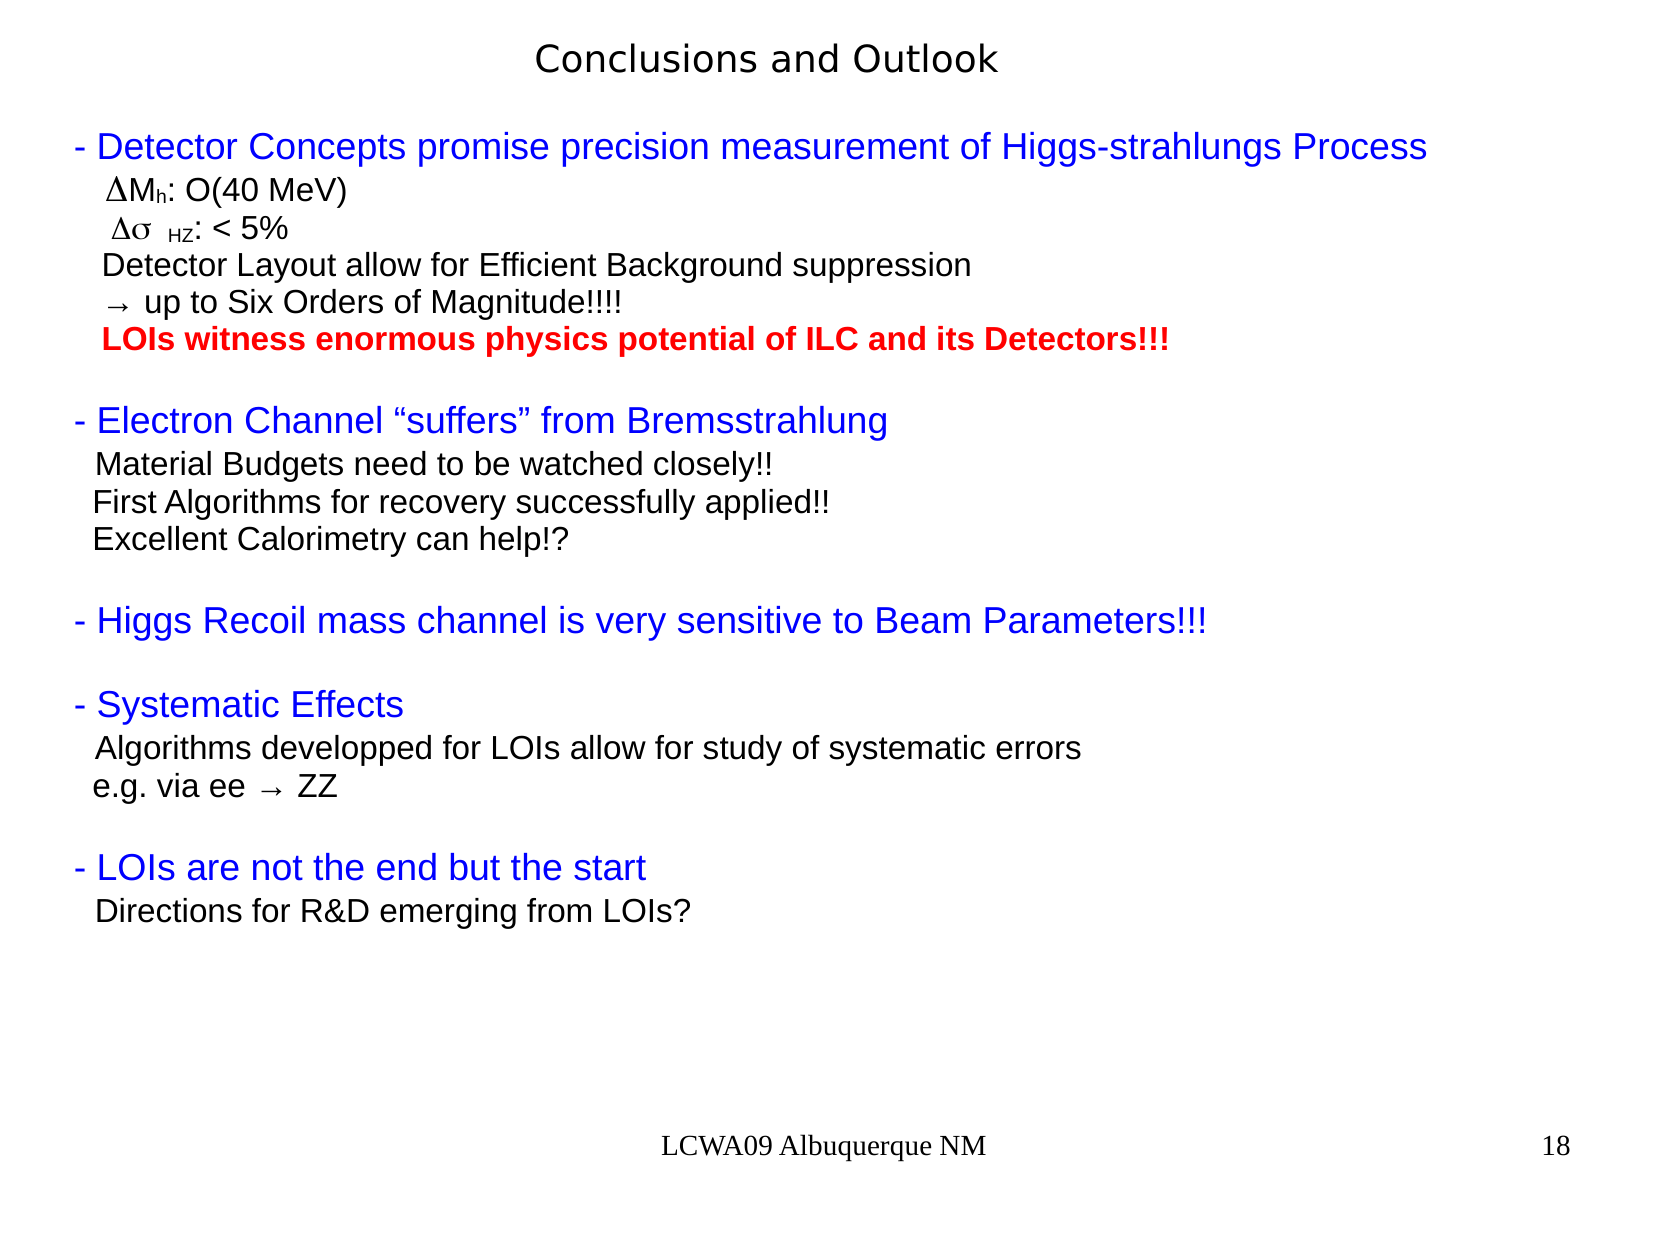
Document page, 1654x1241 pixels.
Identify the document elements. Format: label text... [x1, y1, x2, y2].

text_box - Detector Concepts promise precision measurement of Higgs-strahlungs Process ΔMh: O(40 MeV) Δσ HZ: < 5% Detector Layout allow for Efficient Background suppression → up to Six Orders of Magnitude!!!! LOIs witness enormous physics potential of ILC and its Detectors!!! - Electron Channel “suffers” from Bremsstrahlung Material Budgets need to be watched closely!! First Algorithms for recovery successfully applied!! Excellent Calorimetry can help!? - Higgs Recoil mass channel is very sensitive to Beam Parameters!!! - Systematic Effects Algorithms developped for LOIs allow for study of systematic errors e.g. via ee → ZZ - LOIs are not the end but the start Directions for R&D emerging from LOIs? [59, 118, 1447, 1043]
text_box Conclusions and Outlook [519, 30, 1005, 89]
